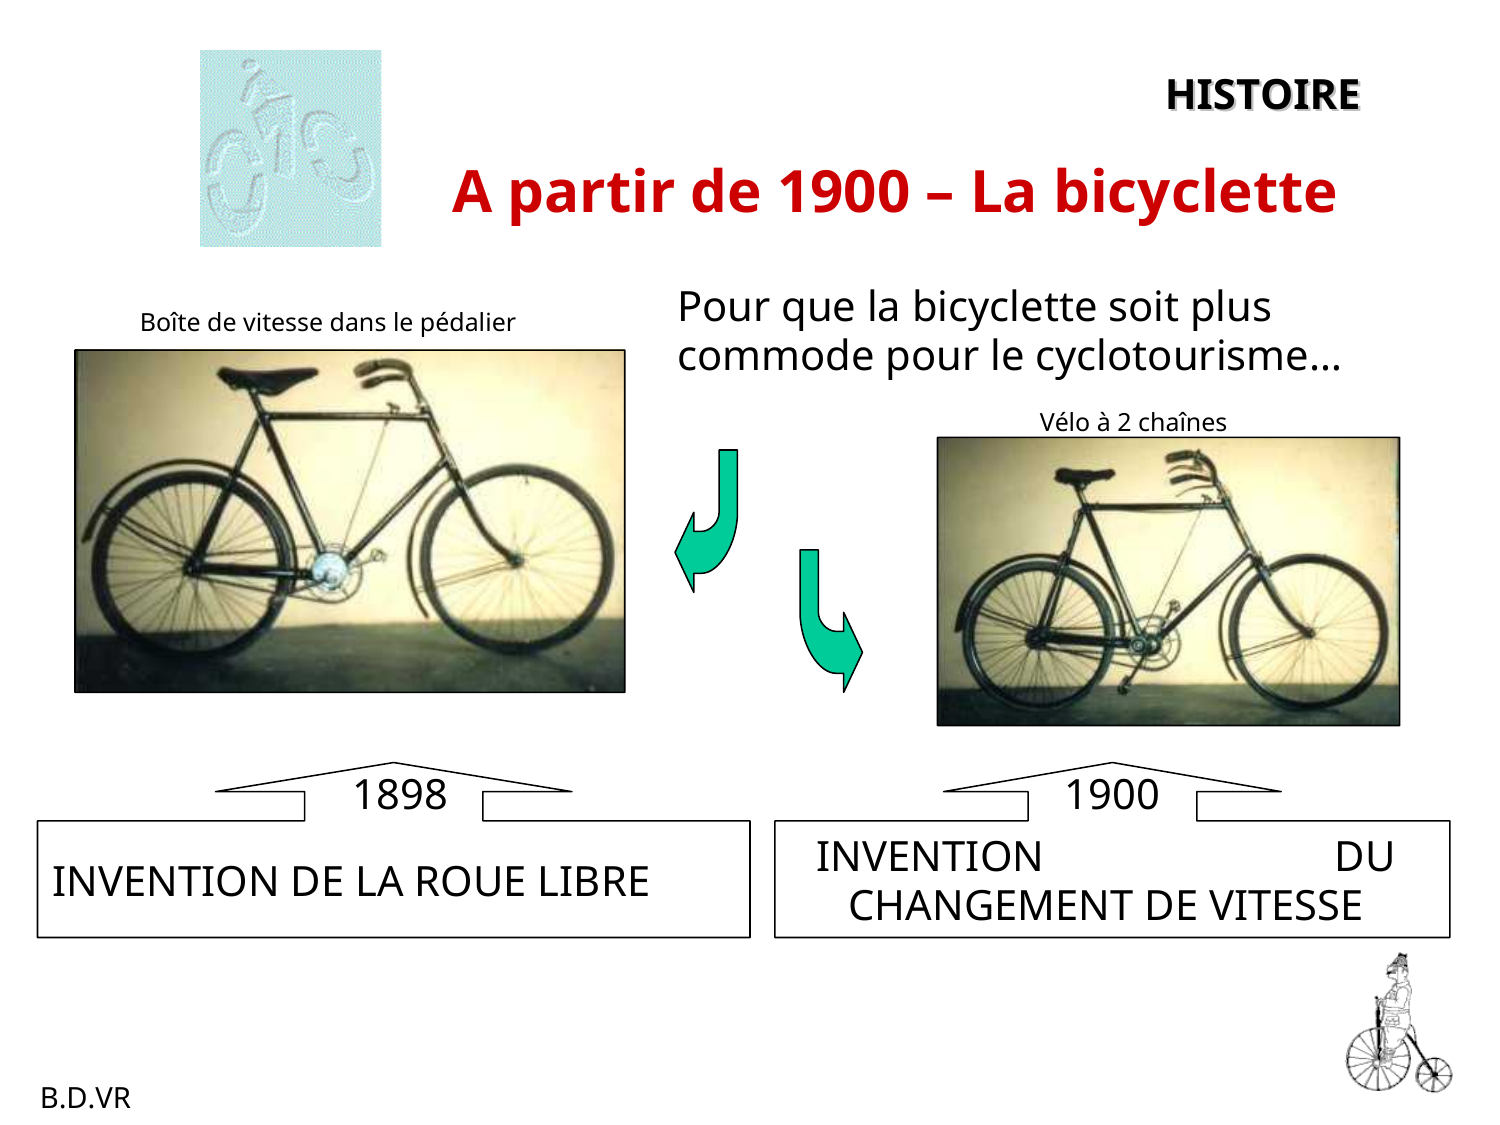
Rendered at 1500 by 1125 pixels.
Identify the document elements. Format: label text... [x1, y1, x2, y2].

text_box Boîte de vitesse dans le pédalier [125, 299, 550, 352]
text_box B.D.VR [24, 1073, 175, 1125]
text_box INVENTION DU CHANGEMENT DE VITESSE [762, 825, 1450, 952]
text_box INVENTION DE LA ROUE LIBRE [37, 849, 762, 925]
text_box 1900 [1050, 762, 1225, 838]
text_box A partir de 1900 – La bicyclette [437, 149, 1463, 247]
picture [939, 439, 1398, 724]
picture [1337, 949, 1471, 1100]
text_box 1898 [337, 762, 475, 838]
text_box Vélo à 2 chaînes [1025, 399, 1276, 452]
picture [76, 351, 623, 691]
text_box HISTOIRE [1150, 62, 1402, 128]
chart [200, 50, 382, 247]
text_box Pour que la bicyclette soit plus commode pour le cyclotourisme… [662, 275, 1388, 402]
